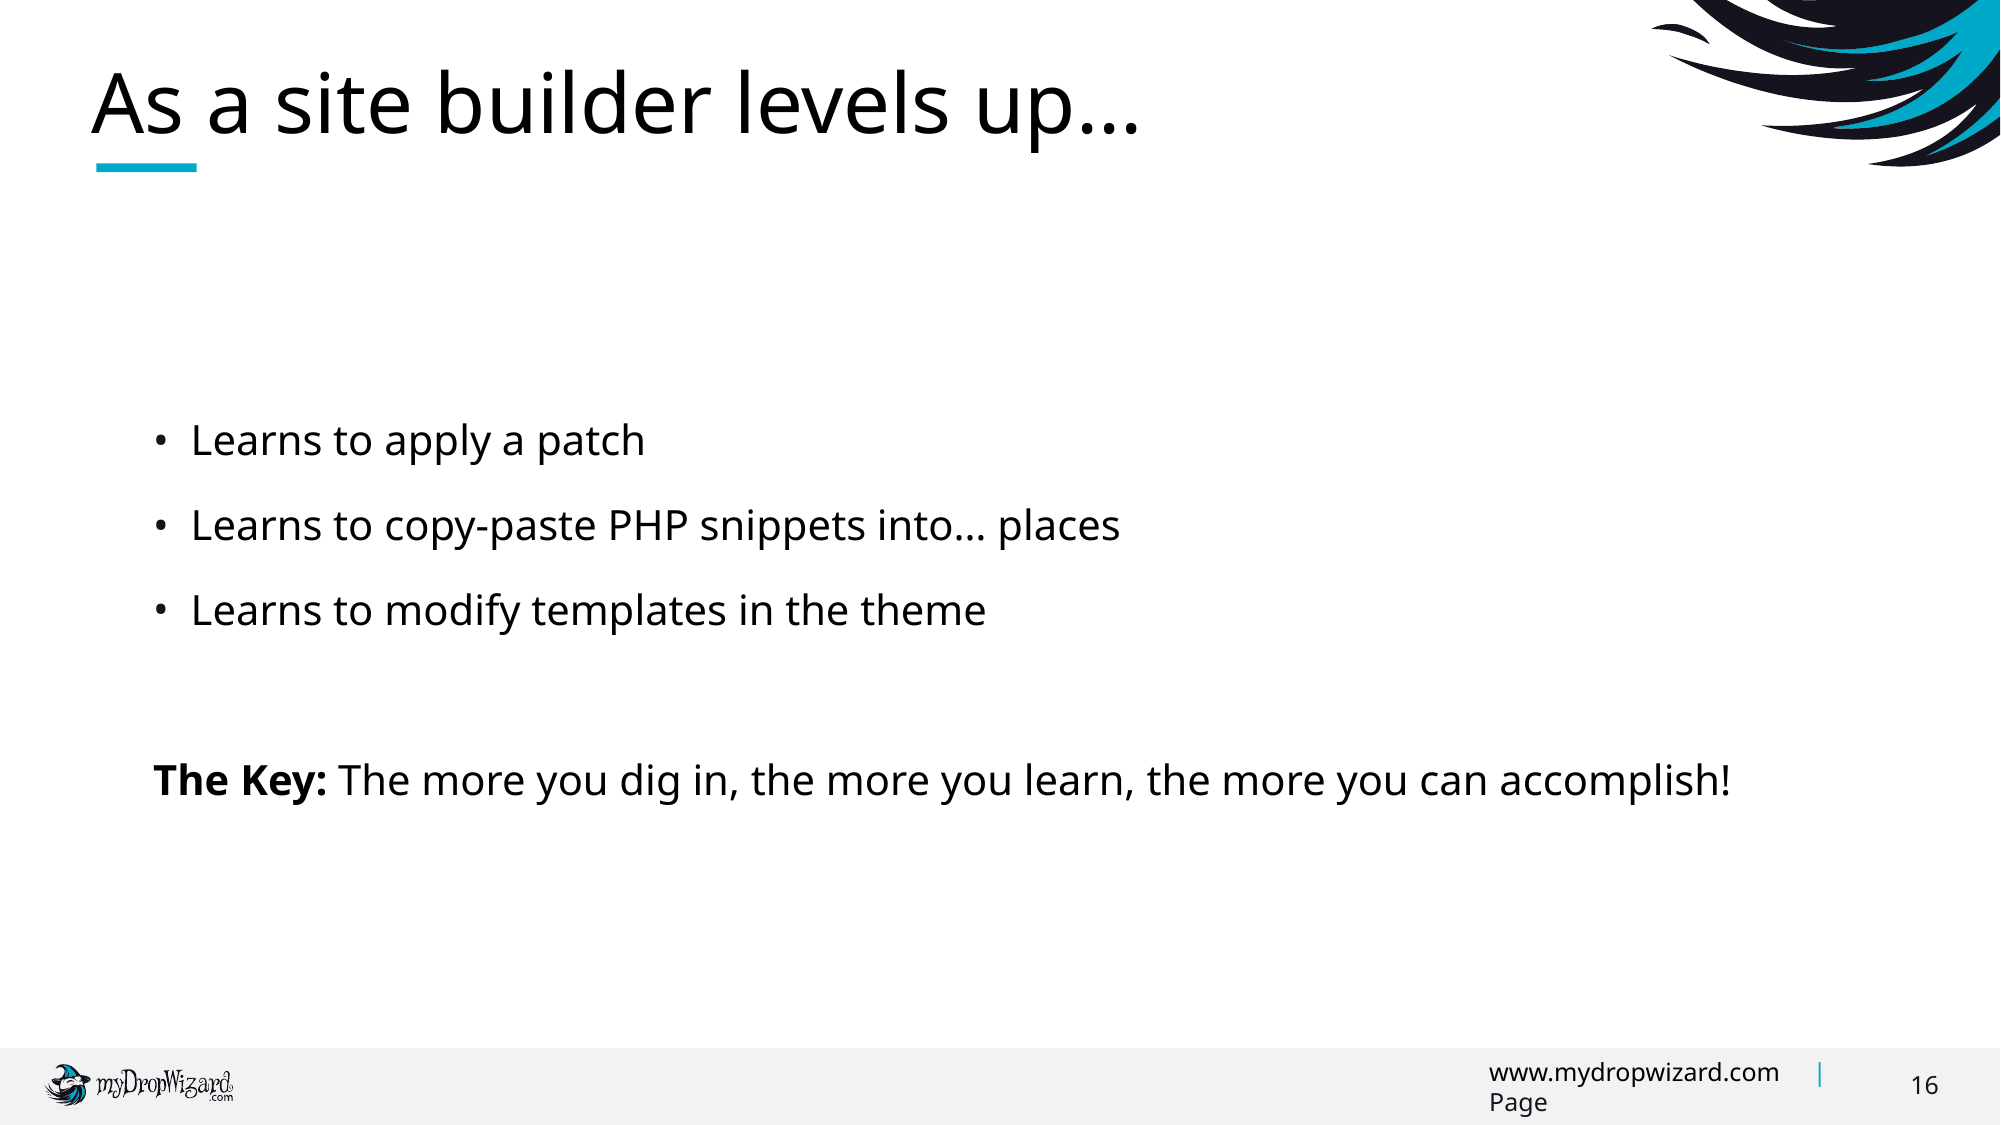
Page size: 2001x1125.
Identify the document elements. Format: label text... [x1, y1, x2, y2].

slide_number <number> [1895, 1057, 1969, 1117]
list Learns to apply a patch Learns to copy-paste PHP snippets into… places Learns to modify templates in the theme The Key: The more you dig in, the more you learn, the more you can accomplish! [138, 194, 1864, 1014]
title As a site builder levels up... [76, 47, 1863, 166]
